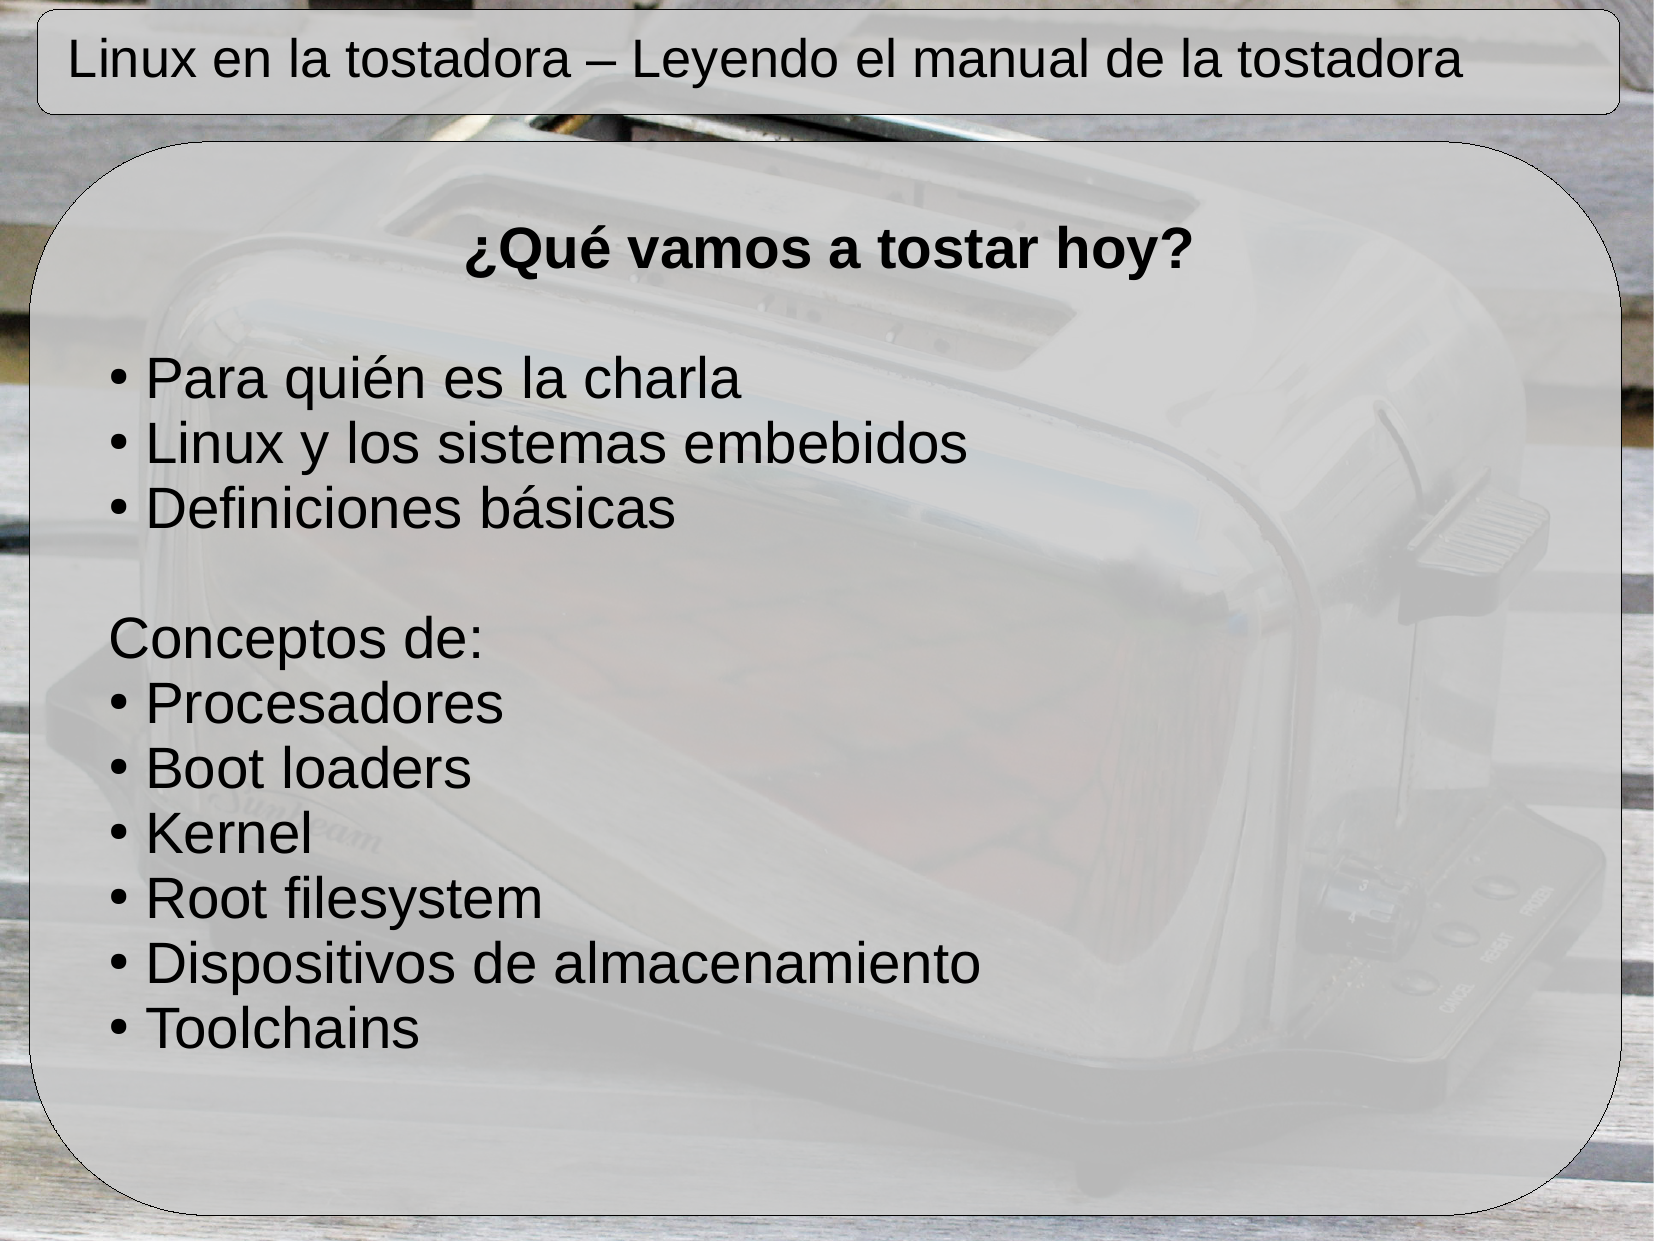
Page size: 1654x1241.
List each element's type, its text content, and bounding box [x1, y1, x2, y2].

text_box [29, 141, 1622, 1216]
text_box Linux en la tostadora – Leyendo el manual de la tostadora [53, 20, 1572, 97]
text_box ¿Qué vamos a tostar hoy? Para quién es la charla Linux y los sistemas embebidos Definiciones básicas Conceptos de: Procesadores Boot loaders Kernel Root filesystem Dispositivos de almacenamiento Toolchains [93, 207, 1566, 1140]
picture [0, 0, 1654, 1241]
text_box [37, 9, 1620, 115]
